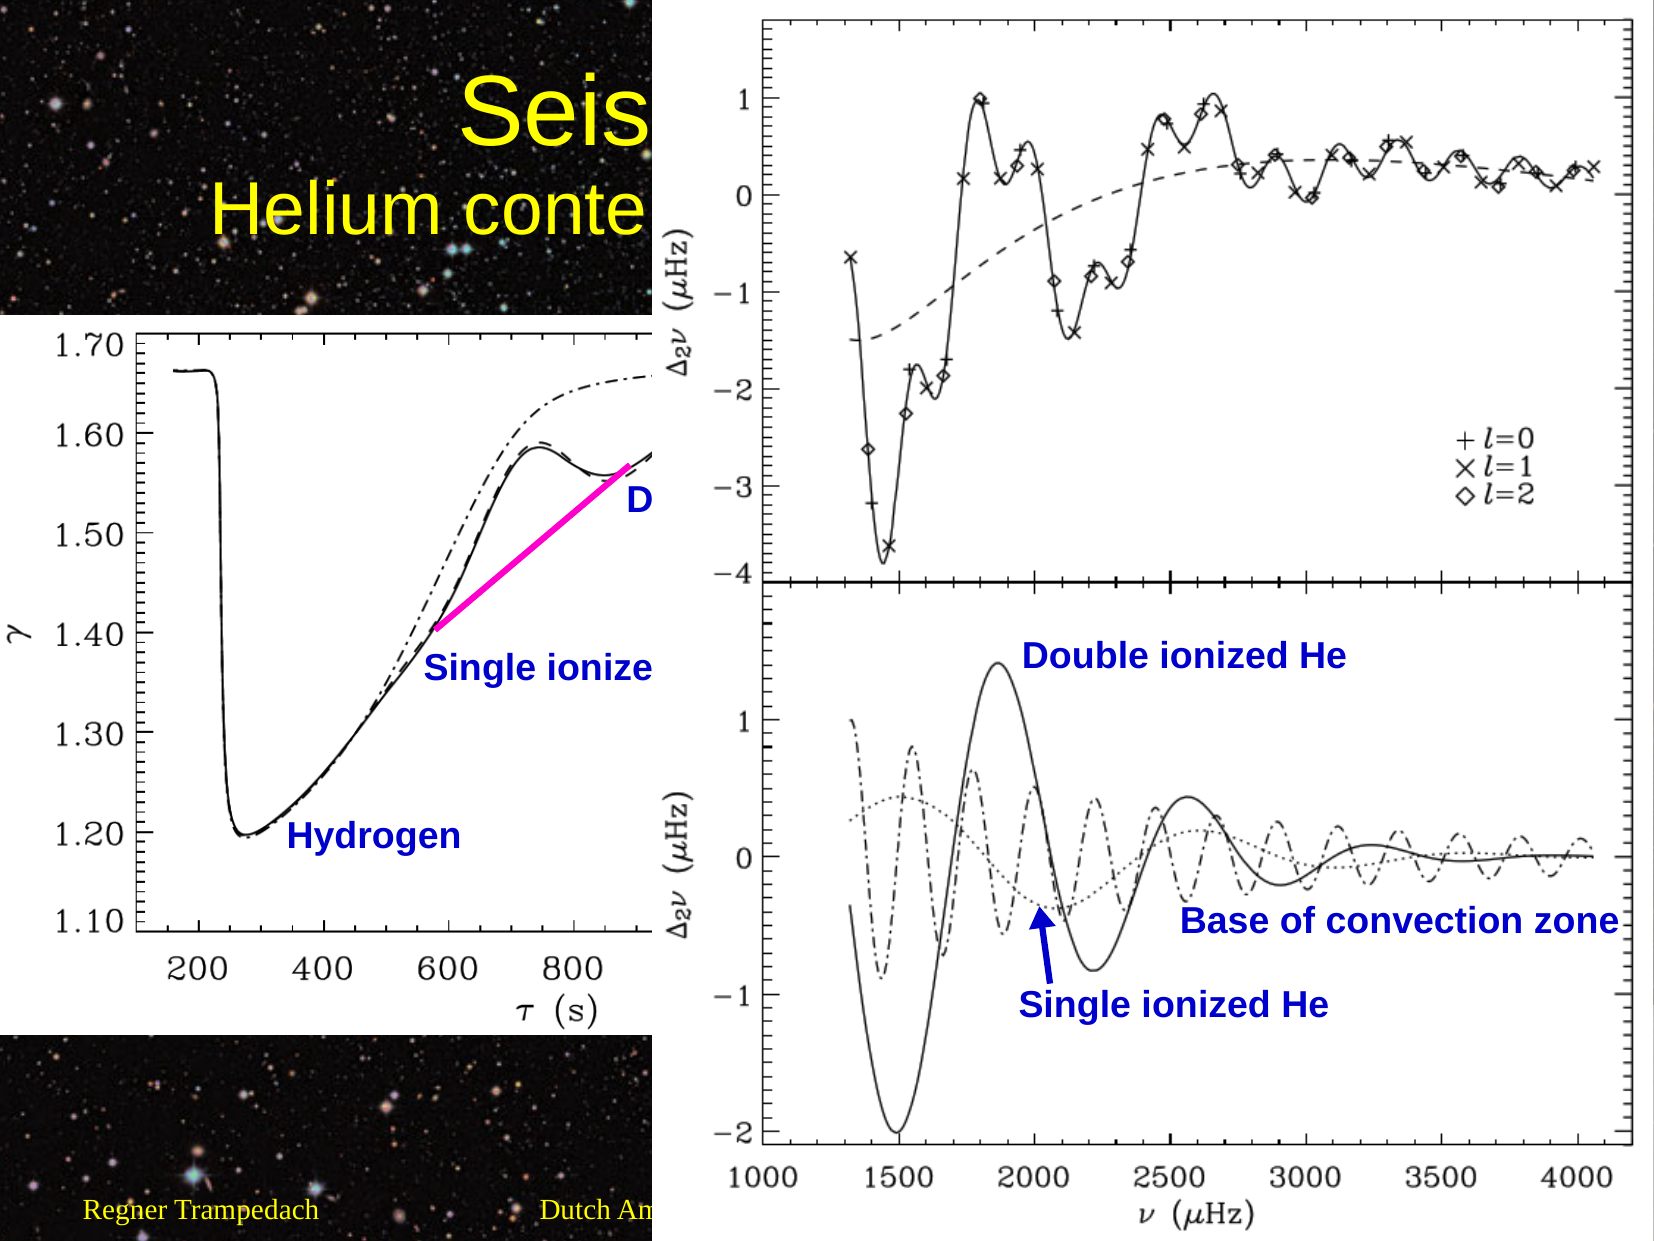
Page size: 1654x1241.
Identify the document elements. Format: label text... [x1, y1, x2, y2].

title Seismic Glitches Helium content and Convection Zone [82, 49, 652, 257]
picture [0, 0, 1654, 1241]
